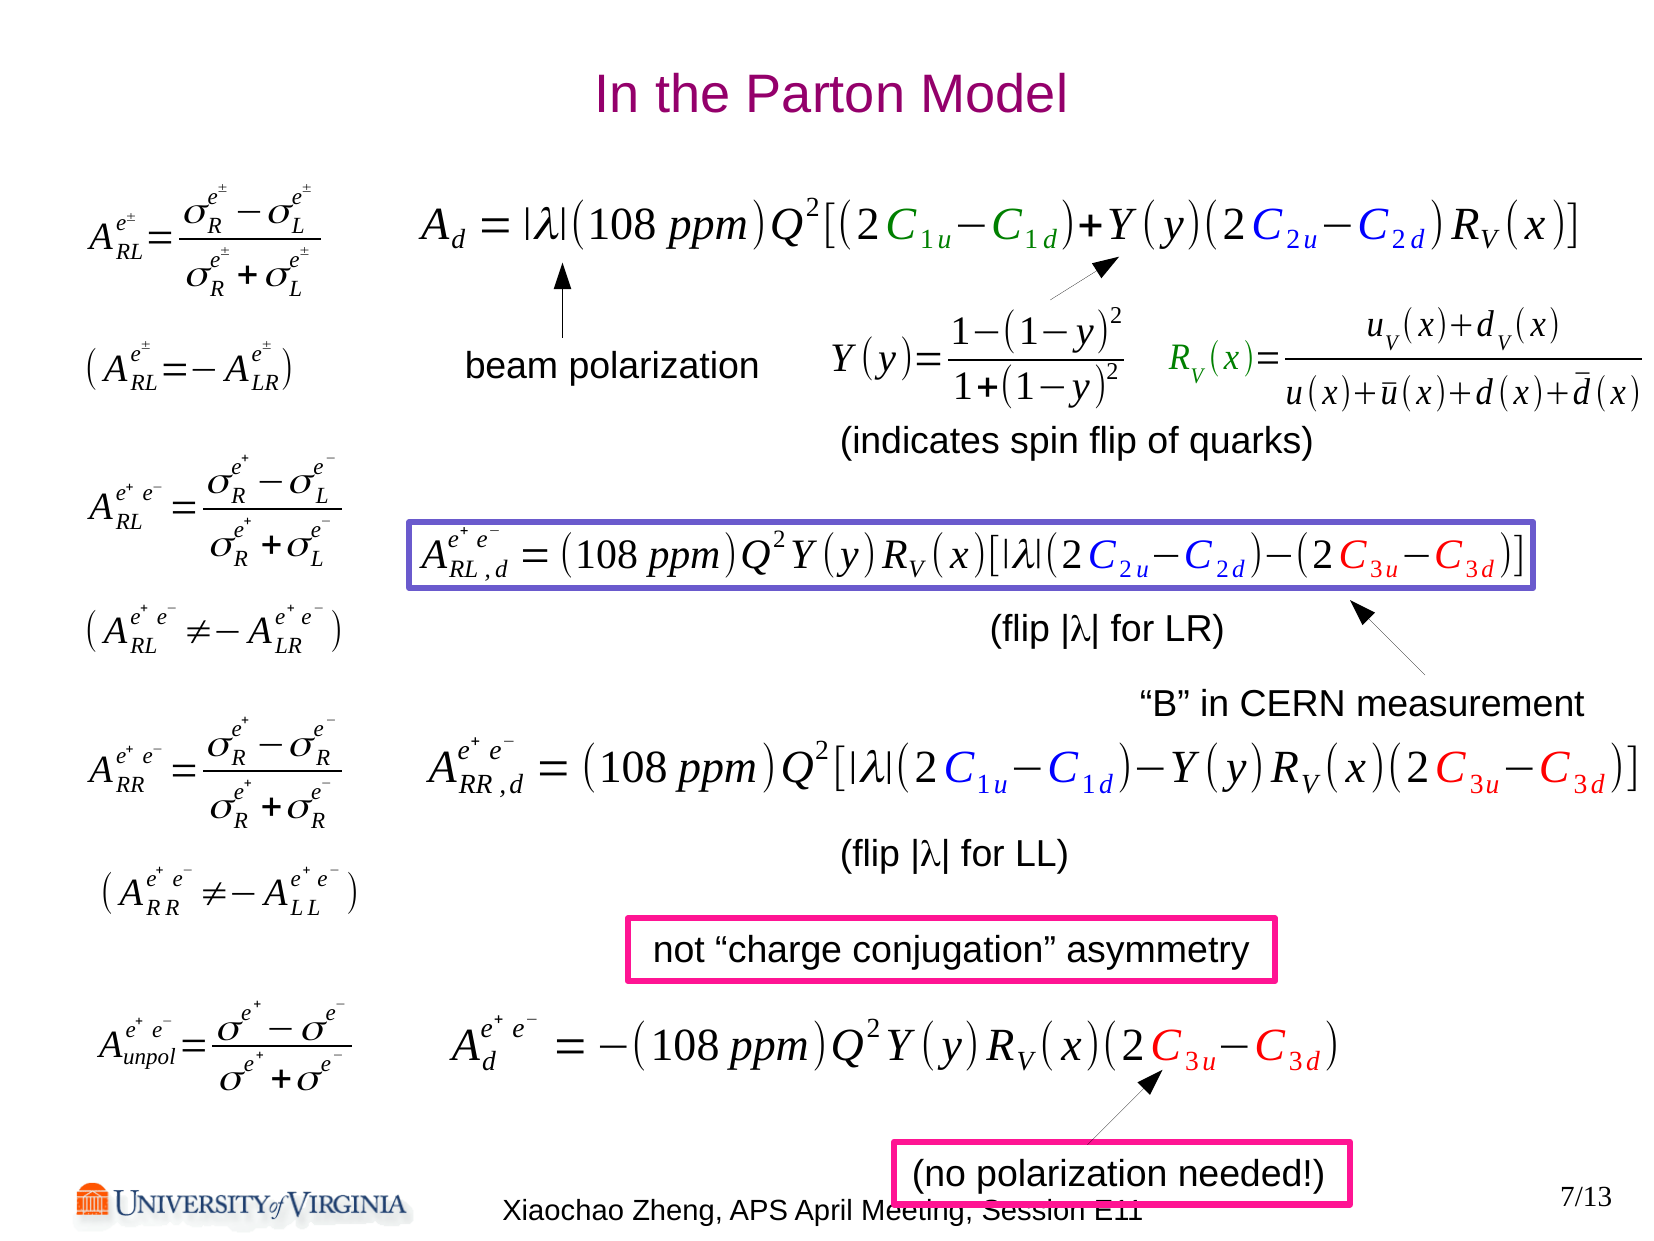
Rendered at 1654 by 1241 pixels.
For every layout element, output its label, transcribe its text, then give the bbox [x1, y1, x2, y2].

chart [90, 862, 368, 920]
chart [75, 337, 305, 395]
chart [410, 197, 1586, 258]
chart [441, 1012, 1347, 1079]
chart [75, 450, 353, 571]
chart [84, 996, 364, 1094]
text_box (flip |l| for LR) [974, 600, 1362, 657]
text_box beam polarization [450, 337, 838, 395]
text_box (flip |l| for LL) [825, 825, 1213, 882]
text_box not “charge conjugation” asymmetry [627, 918, 1276, 982]
title In the Parton Model [126, 37, 1538, 150]
chart [418, 735, 1646, 802]
chart [75, 600, 352, 658]
chart [75, 712, 353, 833]
chart [825, 307, 1132, 412]
text_box “B” in CERN measurement [1125, 675, 1651, 728]
text_box (no polarization needed!) [894, 1141, 1351, 1201]
text_box (indicates spin flip of quarks) [825, 412, 1388, 470]
picture [53, 1165, 427, 1241]
chart [1162, 294, 1648, 415]
chart [412, 525, 1531, 586]
chart [75, 180, 331, 301]
